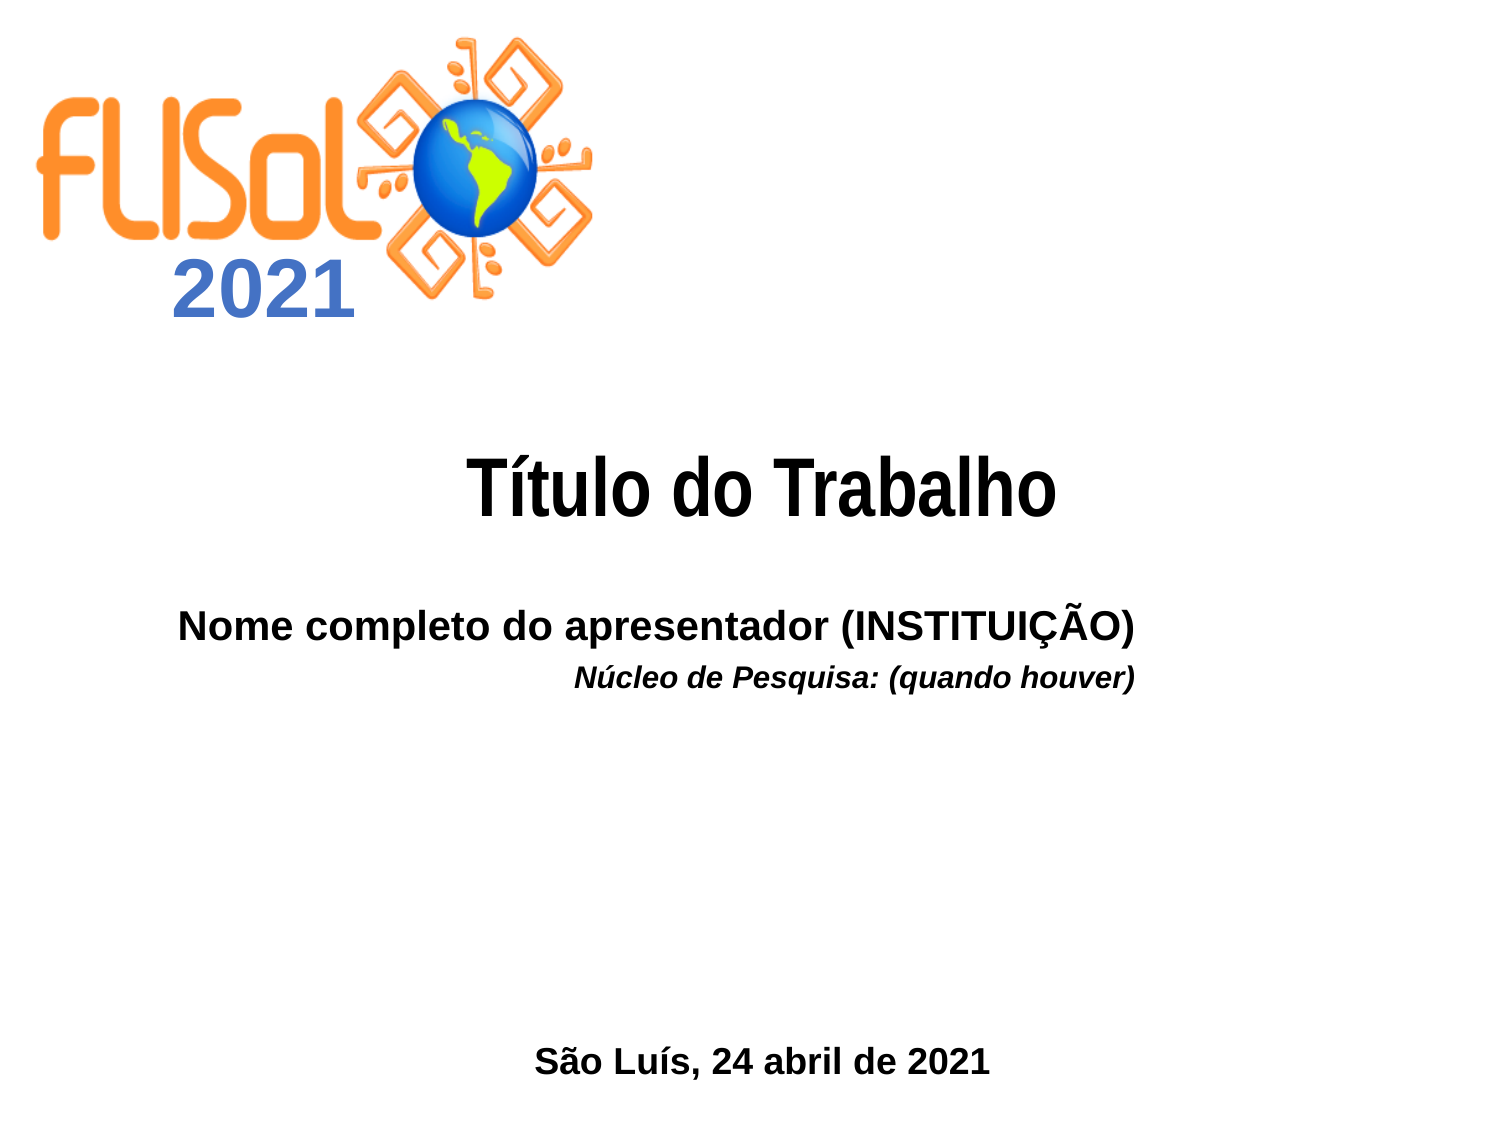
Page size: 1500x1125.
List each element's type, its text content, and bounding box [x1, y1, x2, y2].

text_box Título do Trabalho [94, 445, 1431, 536]
text_box São Luís, 24 abril de 2021 [163, 1030, 1363, 1105]
text_box Nome completo do apresentador (INSTITUIÇÃO) Núcleo de Pesquisa: (quando houver) [163, 591, 1431, 988]
